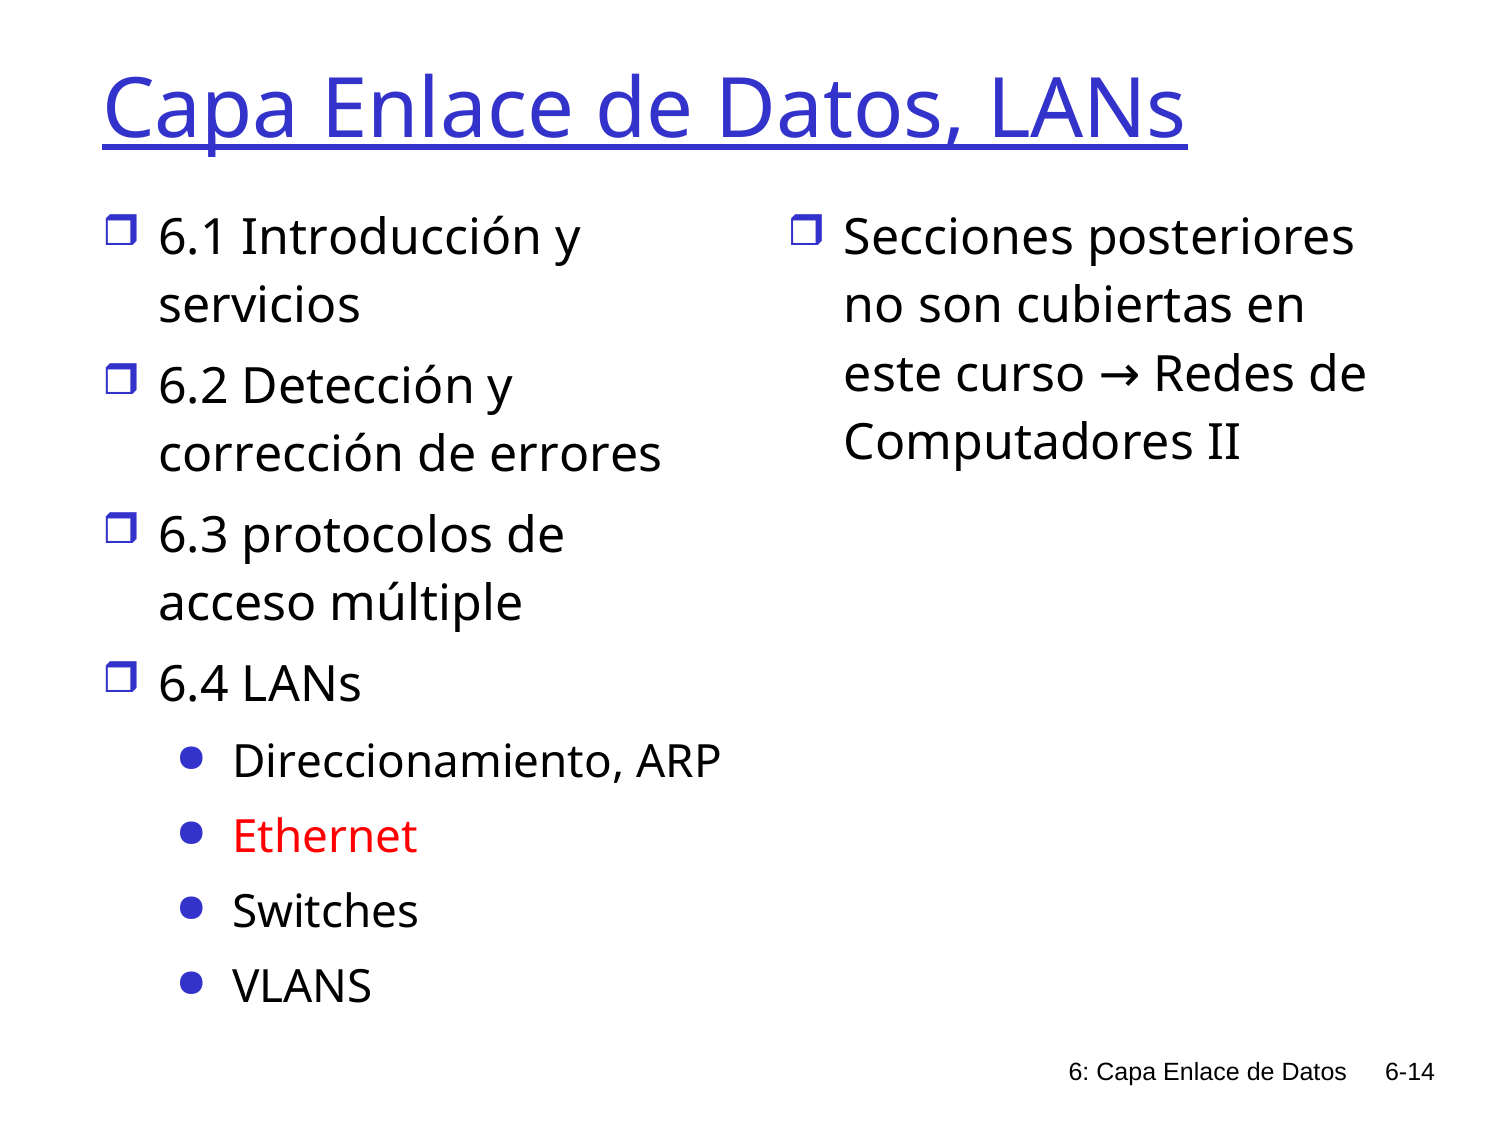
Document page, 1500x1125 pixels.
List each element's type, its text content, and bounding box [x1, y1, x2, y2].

list 6.1 Introducción y servicios 6.2 Detección y corrección de errores 6.3 protocolos de acceso múltiple 6.4 LANs Direccionamiento, ARP Ethernet Switches VLANS [87, 193, 741, 1035]
list Secciones posteriores no son cubiertas en este curso → Redes de Computadores II [772, 193, 1426, 1035]
title Capa Enlace de Datos, LANs [87, 23, 1426, 188]
